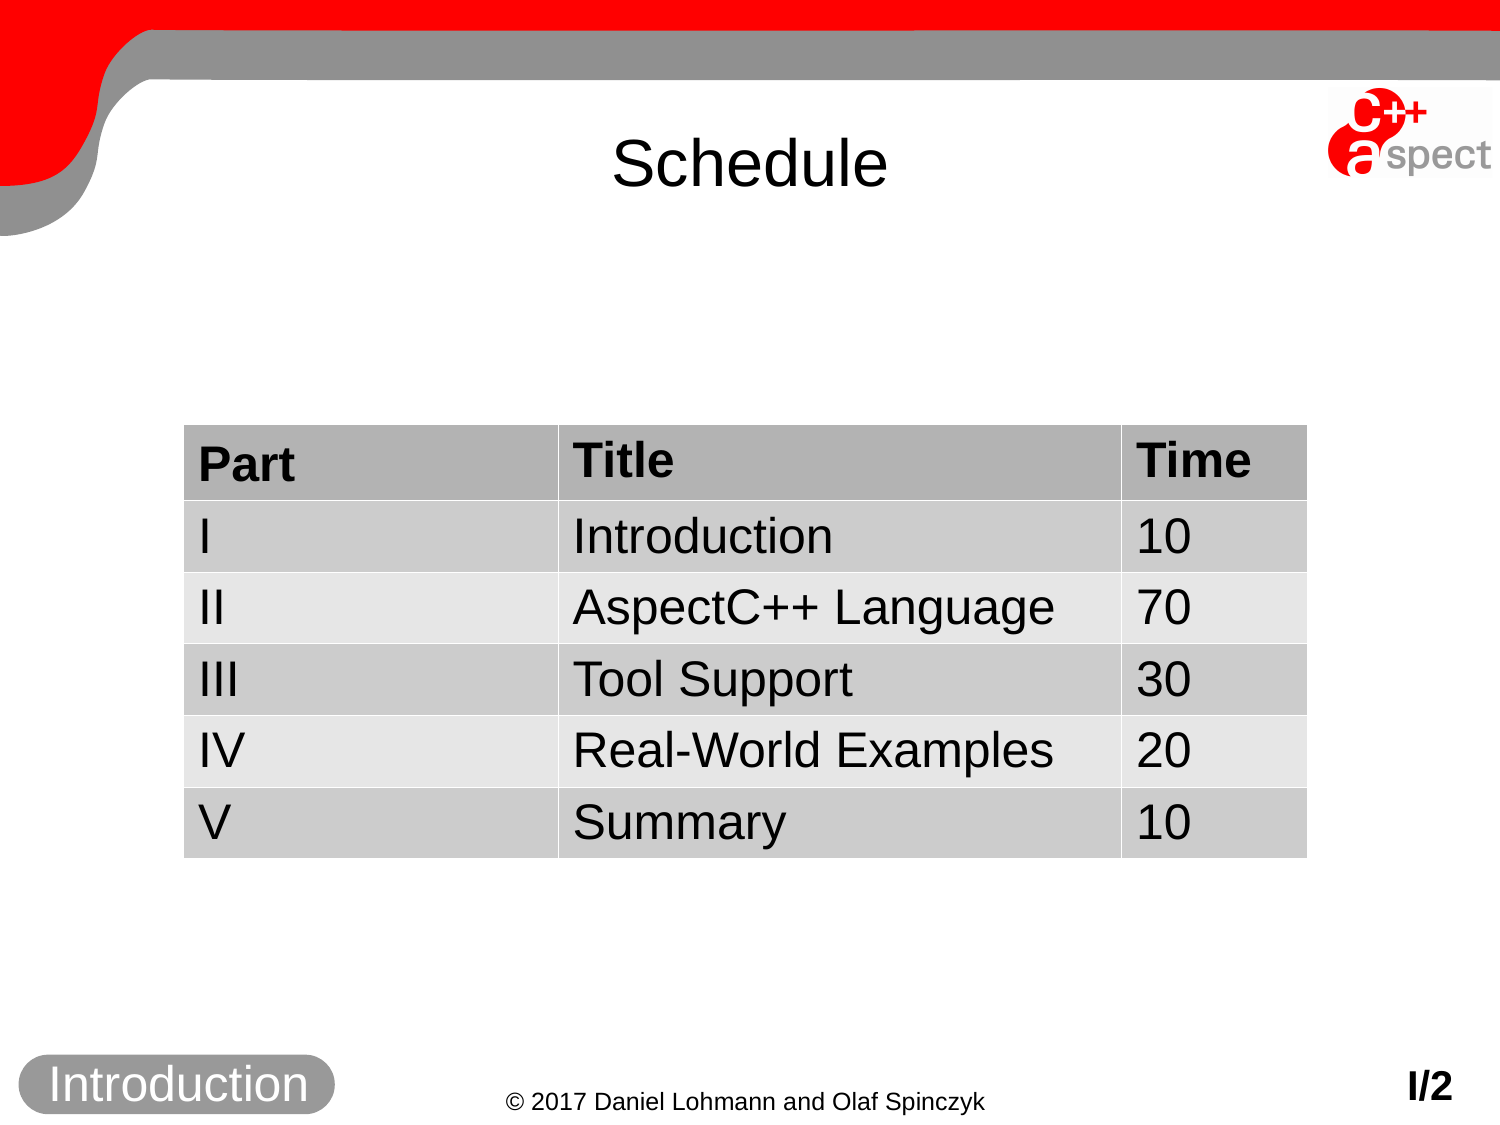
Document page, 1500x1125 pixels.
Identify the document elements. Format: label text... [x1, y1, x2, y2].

table_cell Introduction [559, 501, 1121, 572]
table_cell Real-World Examples [559, 716, 1121, 787]
table_cell Summary [559, 788, 1121, 858]
table_cell II [184, 573, 558, 643]
table_cell I [184, 501, 558, 572]
table_header Title [559, 425, 1121, 500]
table_cell 20 [1122, 716, 1307, 787]
table_cell Tool Support [559, 644, 1121, 715]
table_cell 30 [1122, 644, 1307, 715]
table_cell AspectC++ Language [559, 573, 1121, 643]
title Schedule [112, 98, 1388, 223]
table_cell III [184, 644, 558, 715]
table_cell 70 [1122, 573, 1307, 643]
table_header Time [1122, 425, 1307, 500]
table_header Part [184, 425, 558, 500]
table_cell V [184, 788, 558, 858]
table_cell 10 [1122, 788, 1307, 858]
table_cell IV [184, 716, 558, 787]
table_cell 10 [1122, 501, 1307, 572]
